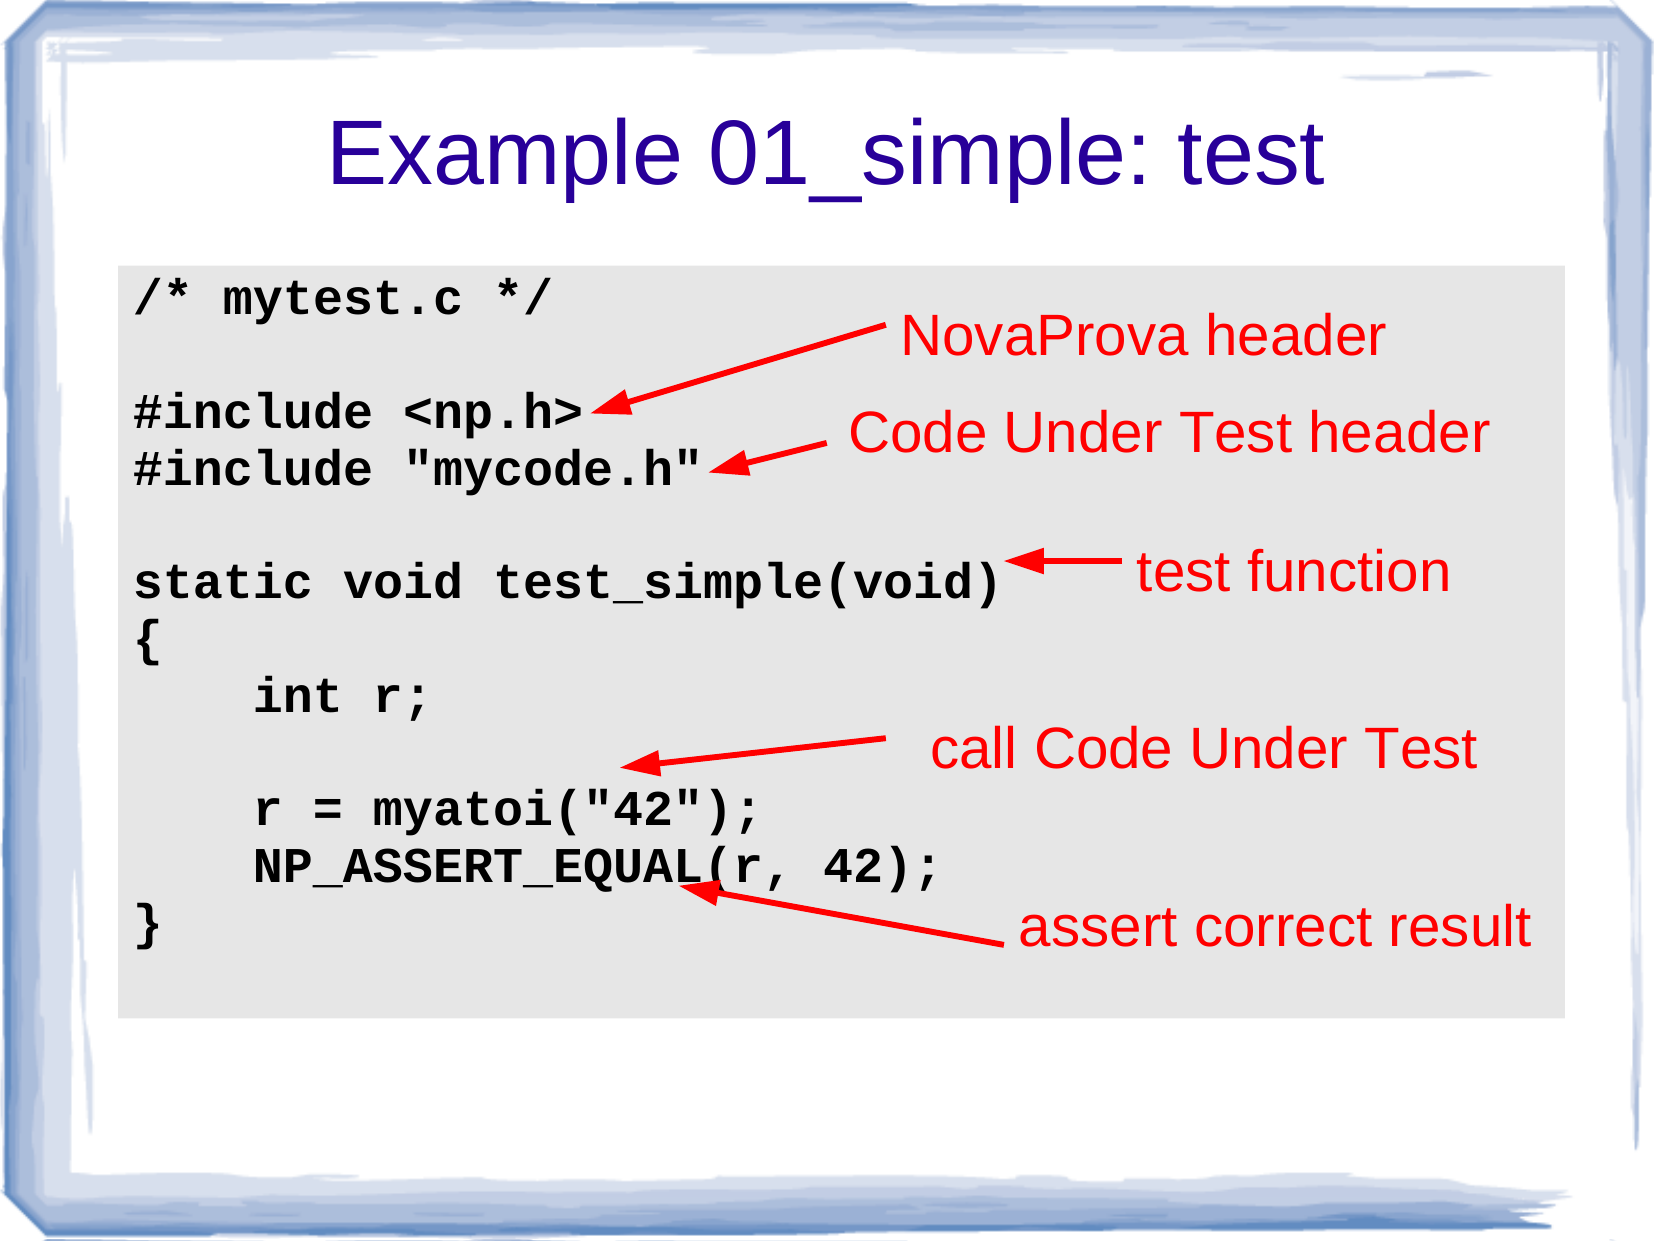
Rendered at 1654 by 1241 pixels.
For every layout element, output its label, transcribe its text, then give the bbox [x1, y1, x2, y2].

text_box call Code Under Test [915, 708, 1494, 789]
text_box Code Under Test header [833, 392, 1506, 473]
text_box /* mytest.c */ #include <np.h> #include "mycode.h" static void test_simple(void) { int r; r = myatoi("42"); NP_ASSERT_EQUAL(r, 42); } [118, 265, 1565, 1019]
text_box NovaProva header [885, 295, 1403, 376]
text_box assert correct result [1003, 885, 1548, 966]
title Example 01_simple: test [82, 49, 1571, 257]
picture [0, 0, 1654, 1241]
text_box test function [1122, 531, 1467, 612]
